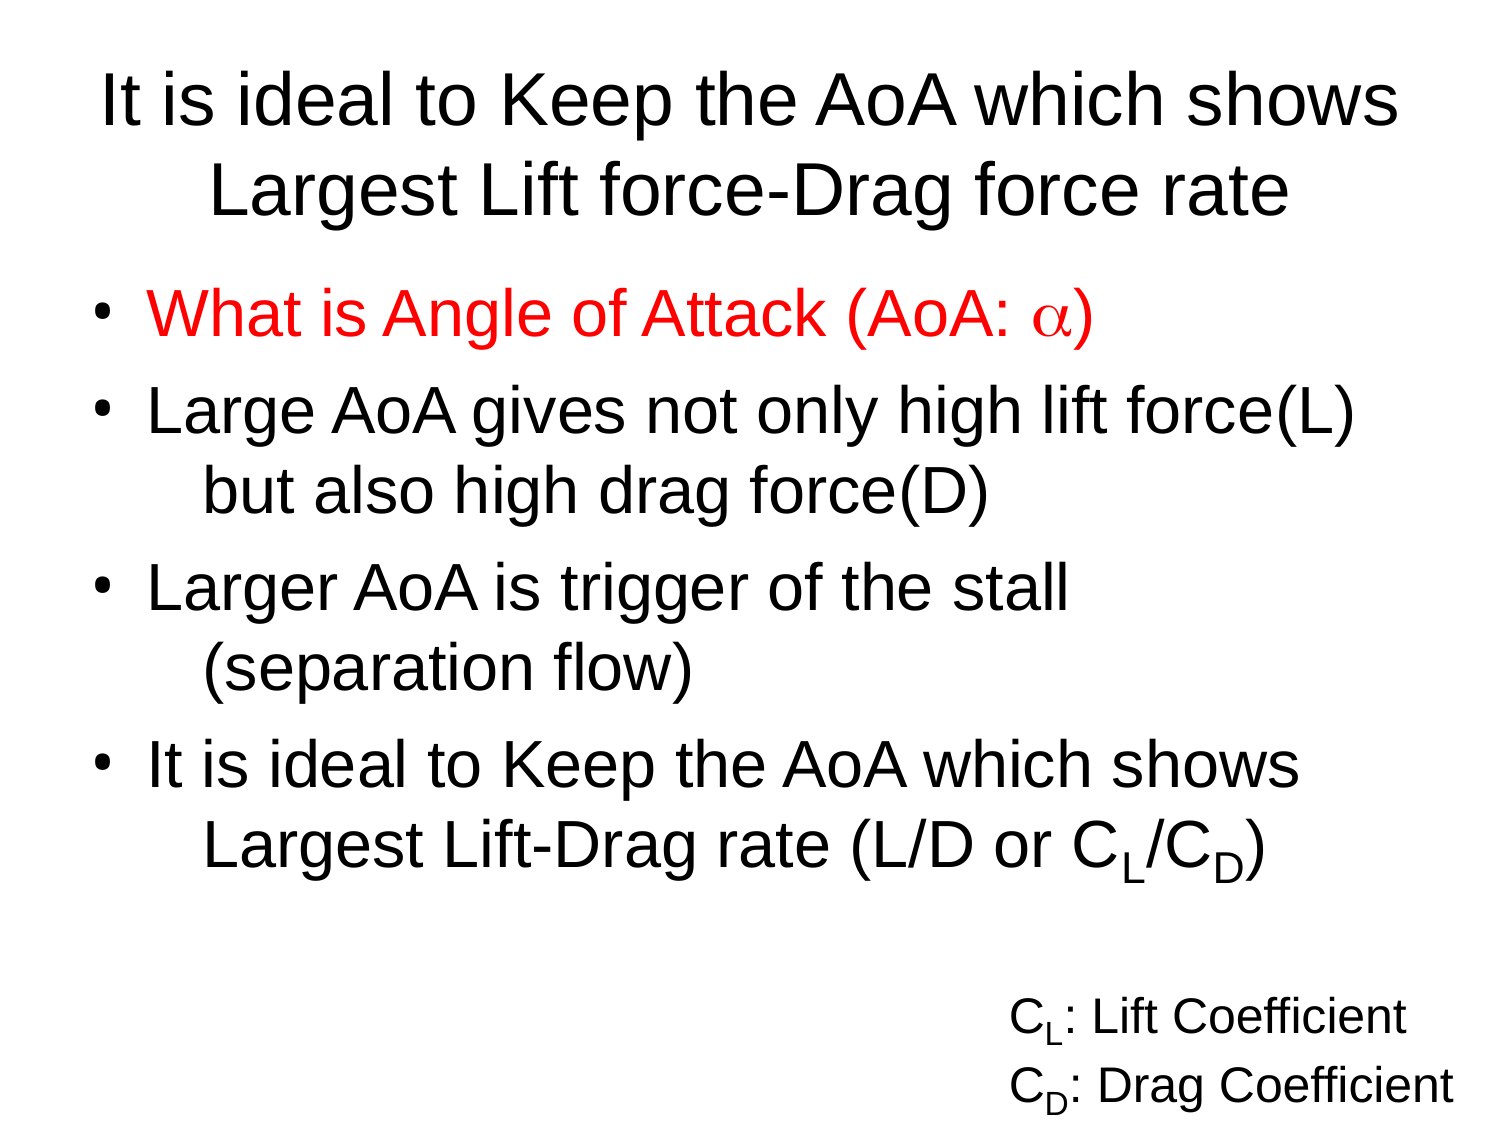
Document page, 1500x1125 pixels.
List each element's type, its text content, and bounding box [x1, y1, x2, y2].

title It is ideal to Keep the AoA which shows Largest Lift force-Drag force rate [0, 42, 1500, 218]
text_box CL: Lift Coefficient CD: Drag Coefficient [994, 976, 1469, 1125]
list What is Angle of Attack (AoA: a) Large AoA gives not only high lift force(L) but also high drag force(D) Larger AoA is trigger of the stall (separation flow) It is ideal to Keep the AoA which shows Largest Lift-Drag rate (L/D or CL/CD) [75, 262, 1426, 1005]
